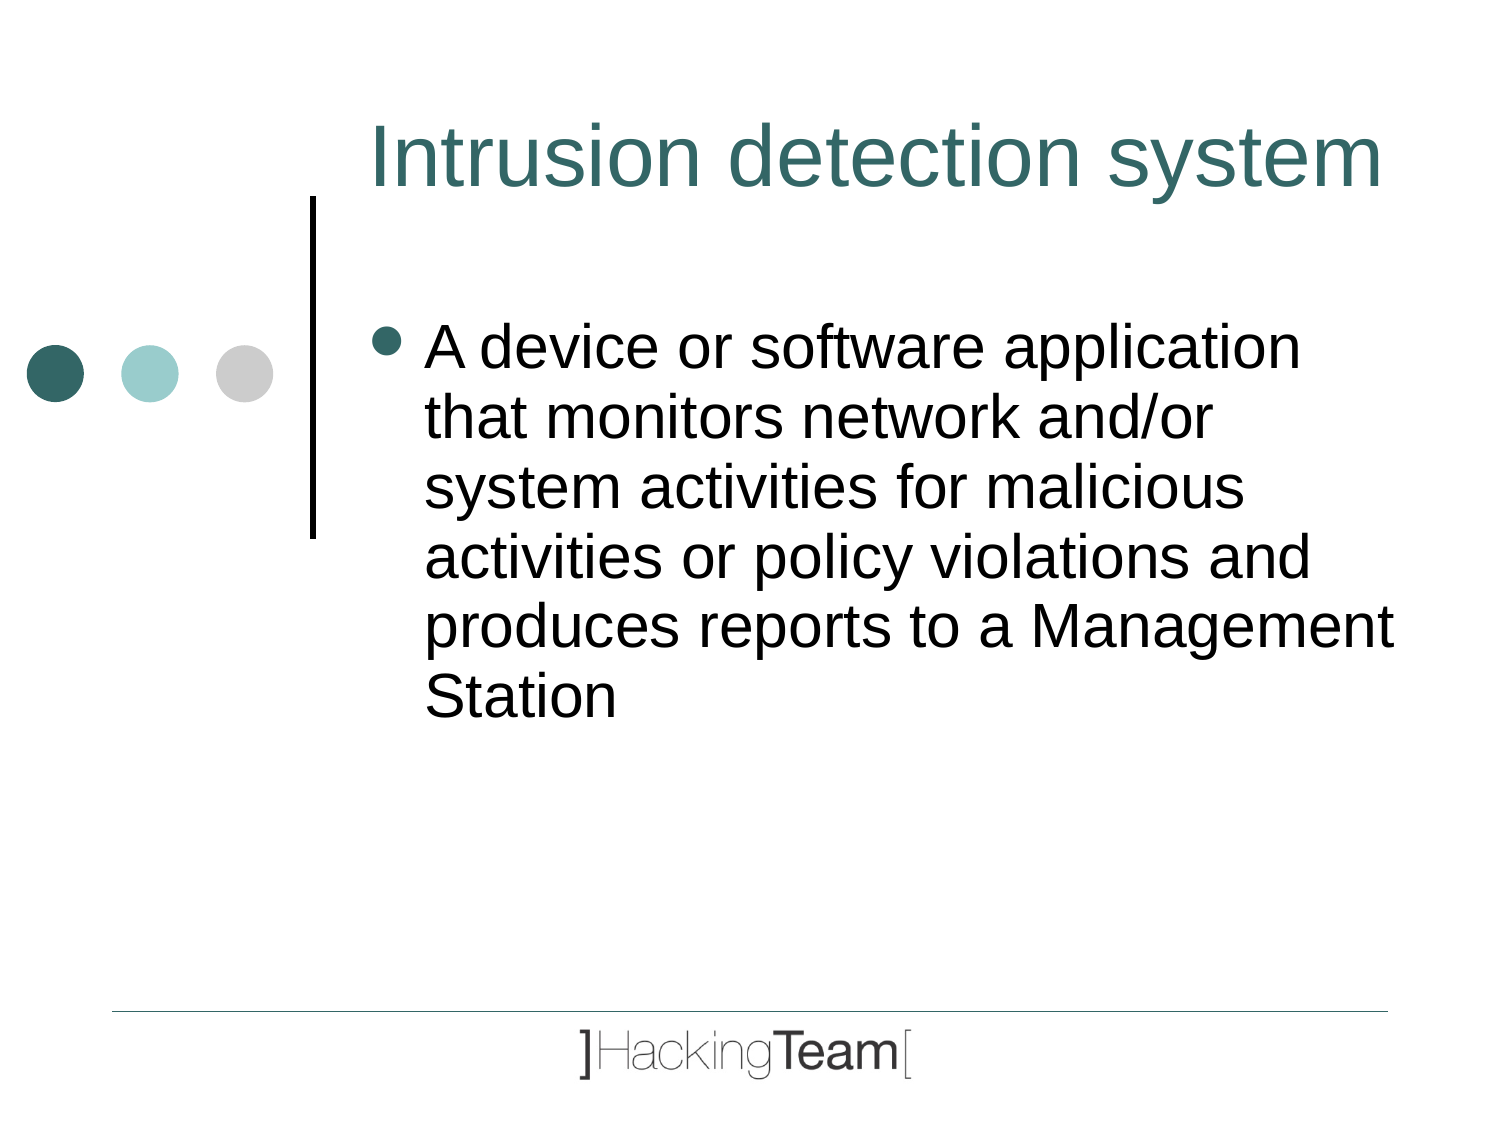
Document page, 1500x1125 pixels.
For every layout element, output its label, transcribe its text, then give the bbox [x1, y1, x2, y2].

list A device or software application that monitors network and/or system activities for malicious activities or policy violations and produces reports to a Management Station [249, 312, 1401, 1041]
picture [574, 1041, 916, 1084]
title Intrusion detection system [249, 38, 1401, 275]
